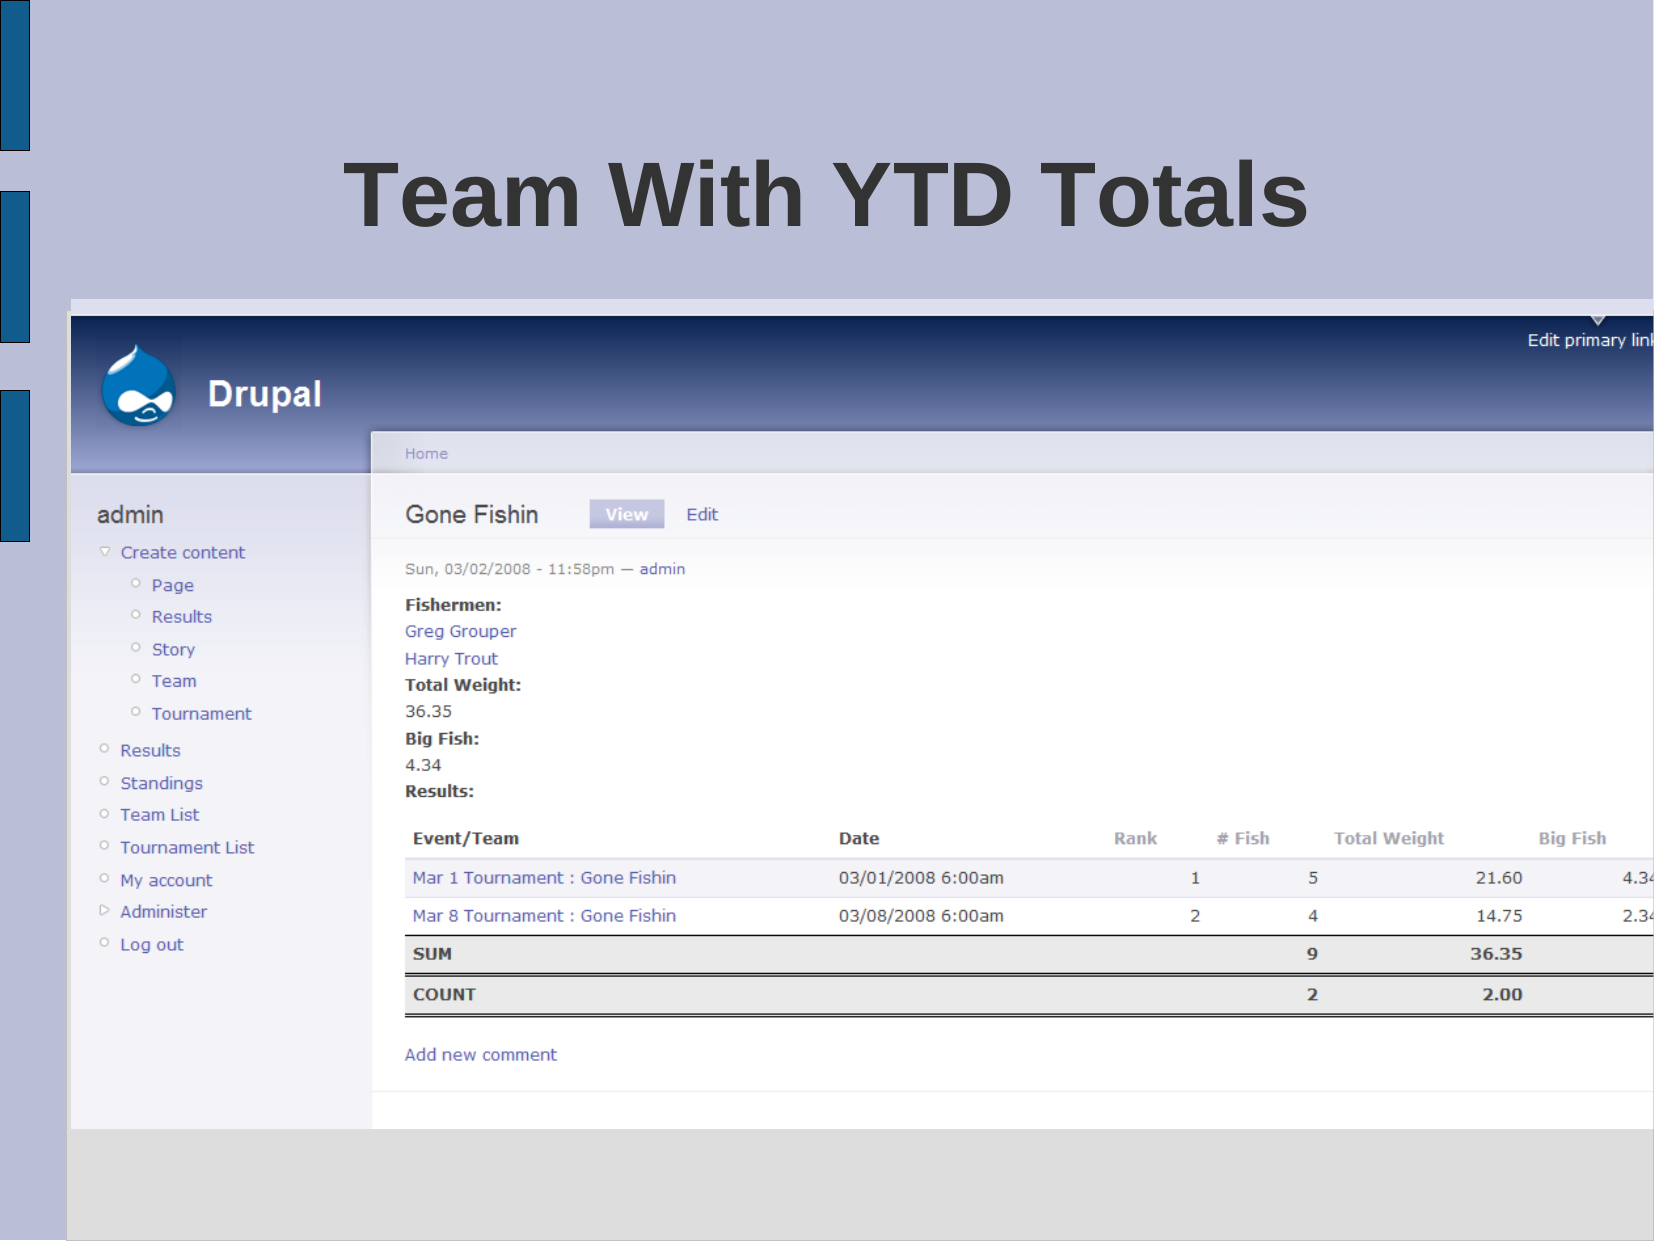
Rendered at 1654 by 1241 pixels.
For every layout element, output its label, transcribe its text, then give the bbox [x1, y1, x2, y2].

title Team With YTD Totals [121, 91, 1534, 299]
picture [71, 299, 1654, 1129]
